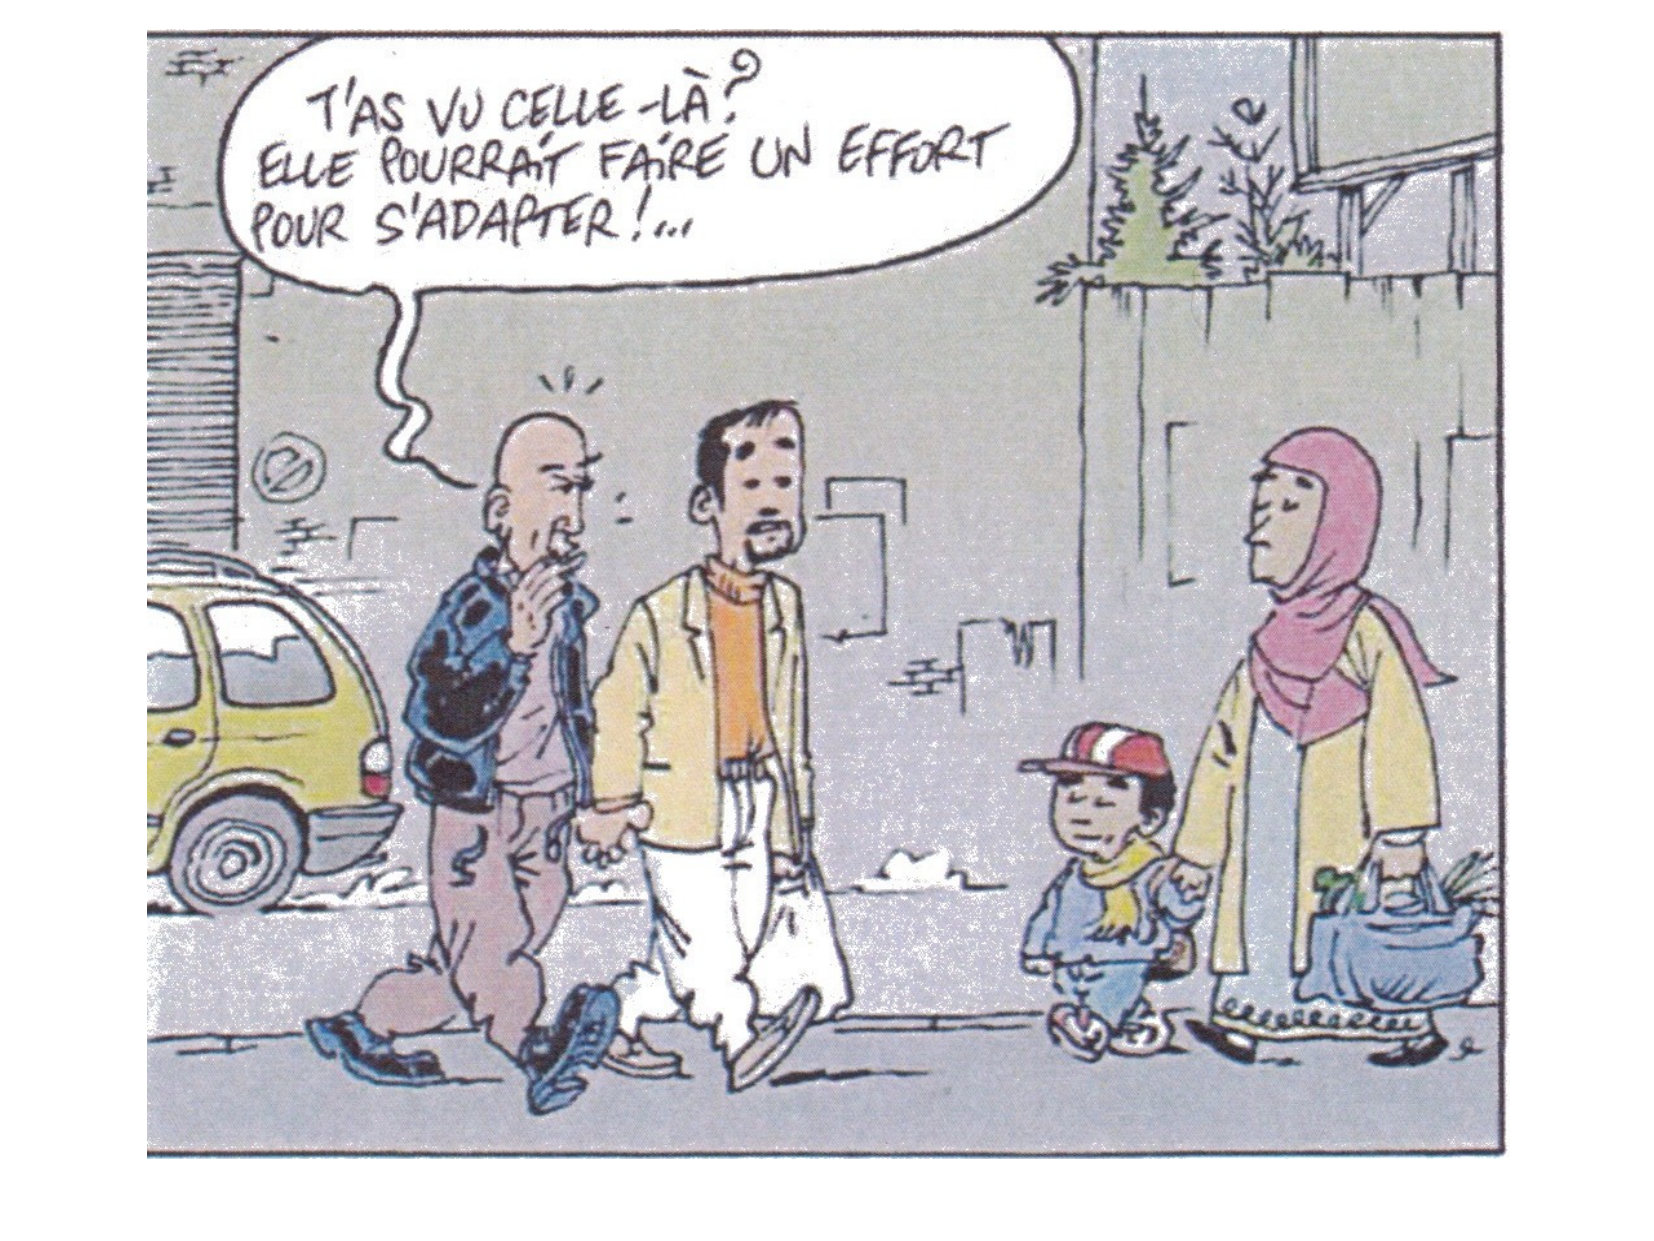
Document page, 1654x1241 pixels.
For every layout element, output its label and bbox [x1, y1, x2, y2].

picture [147, 29, 1510, 1159]
